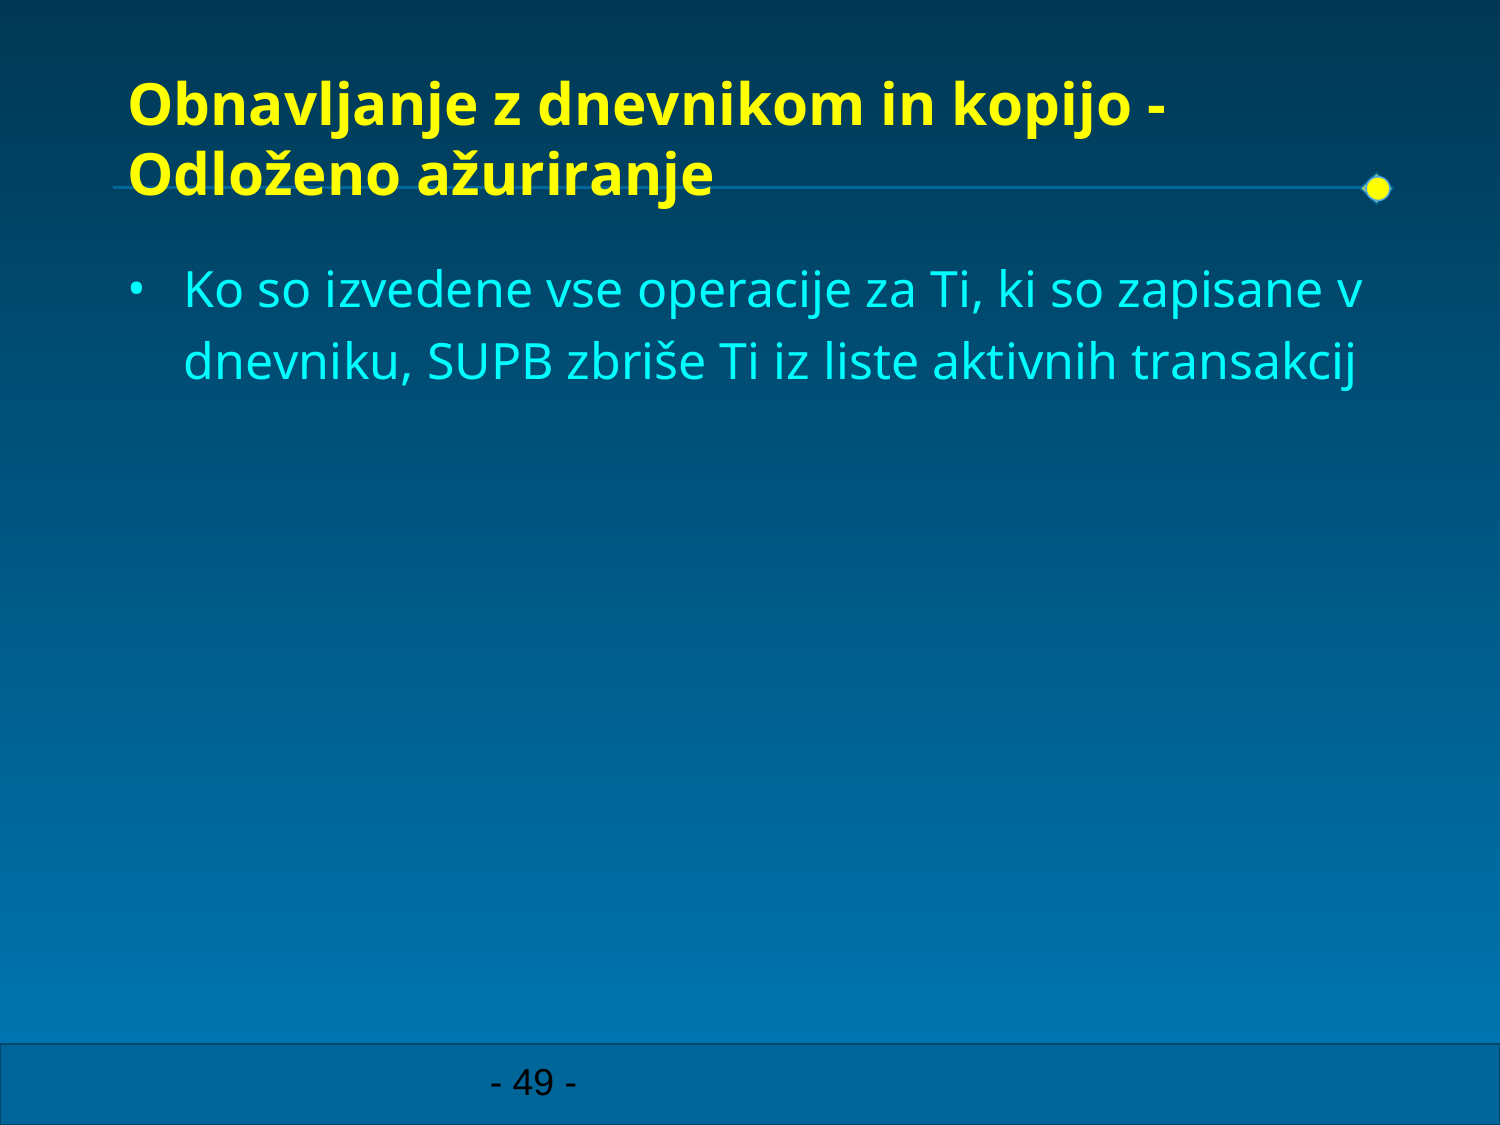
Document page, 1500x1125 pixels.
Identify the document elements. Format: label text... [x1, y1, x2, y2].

list Ko so izvedene vse operacije za Ti, ki so zapisane v dnevniku, SUPB zbriše Ti iz liste aktivnih transakcij [112, 237, 1388, 963]
title Obnavljanje z dnevnikom in kopijo - Odloženo ažuriranje [112, 60, 1388, 216]
